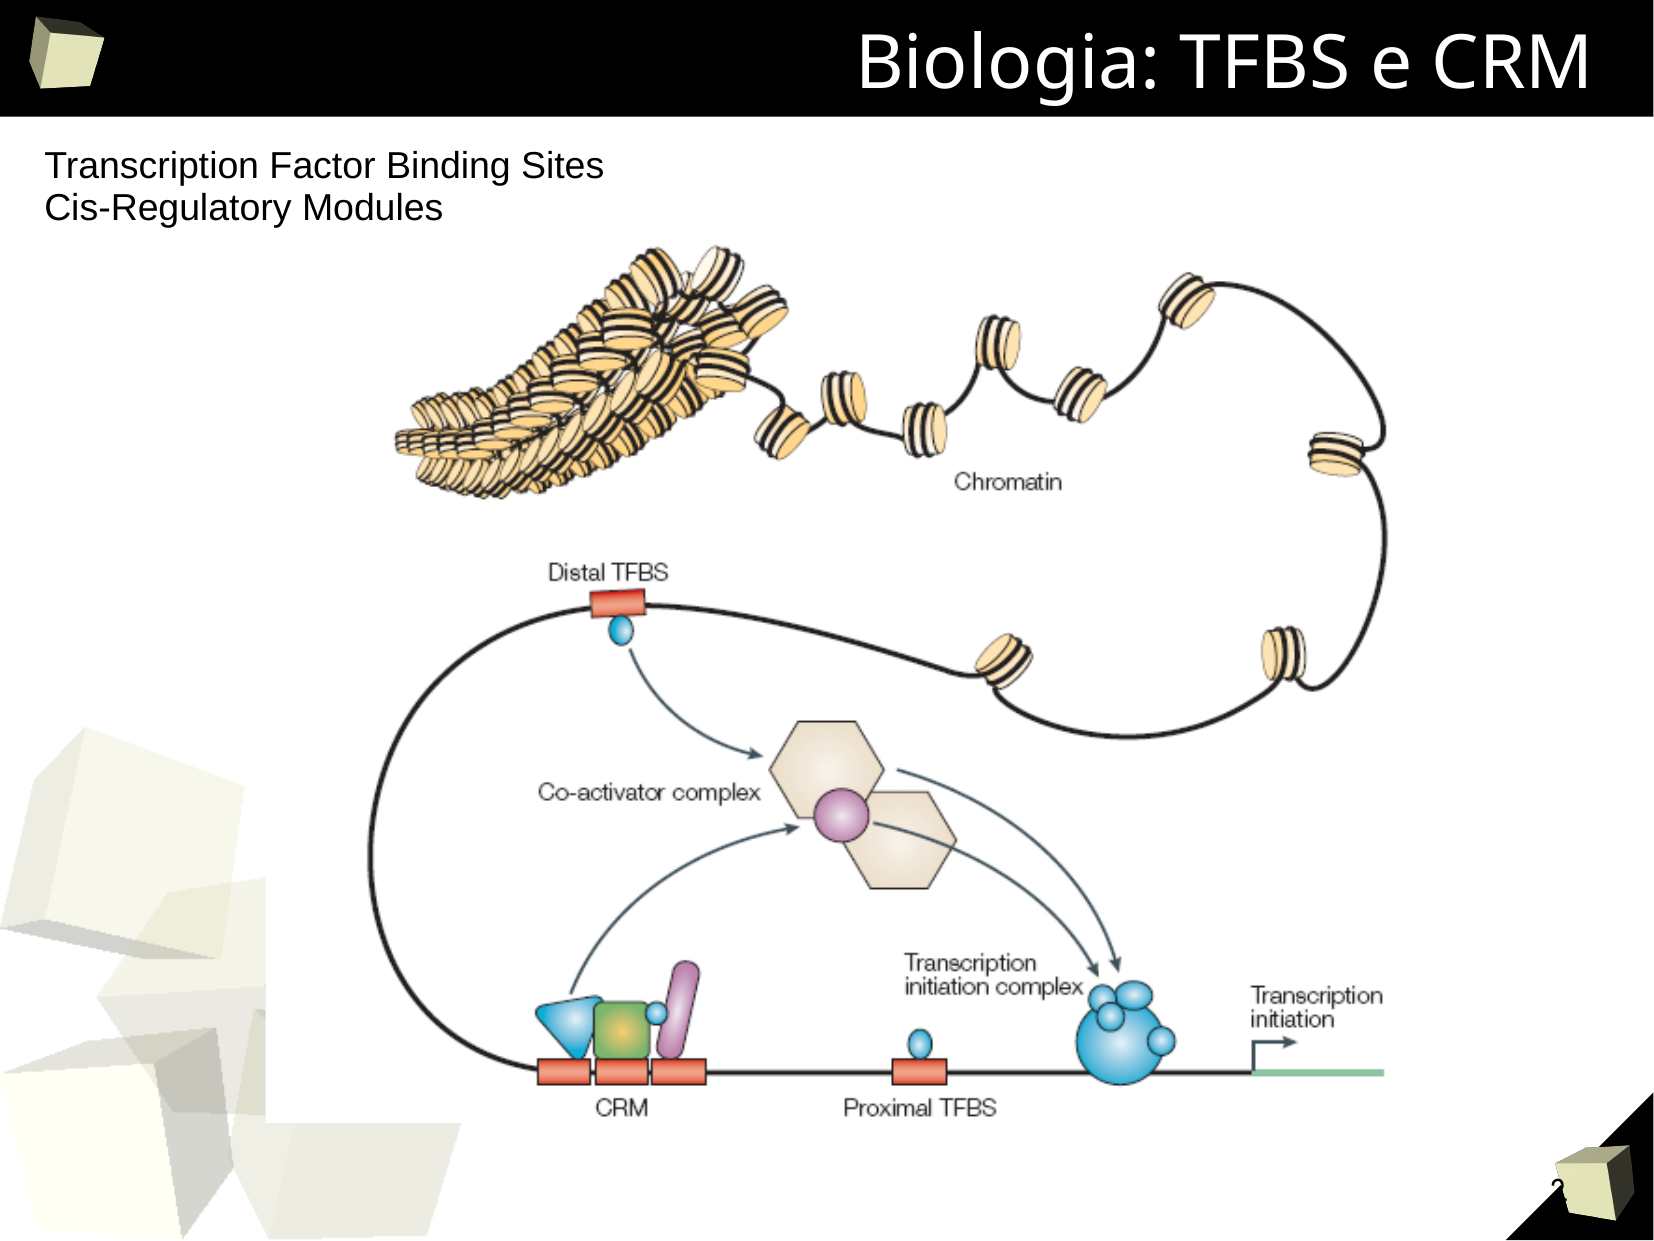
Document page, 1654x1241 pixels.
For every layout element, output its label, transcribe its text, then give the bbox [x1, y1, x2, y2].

title Biologia: TFBS e CRM [118, 6, 1595, 112]
picture [0, 182, 1418, 1241]
text_box Transcription Factor Binding Sites Cis-Regulatory Modules [29, 137, 631, 237]
